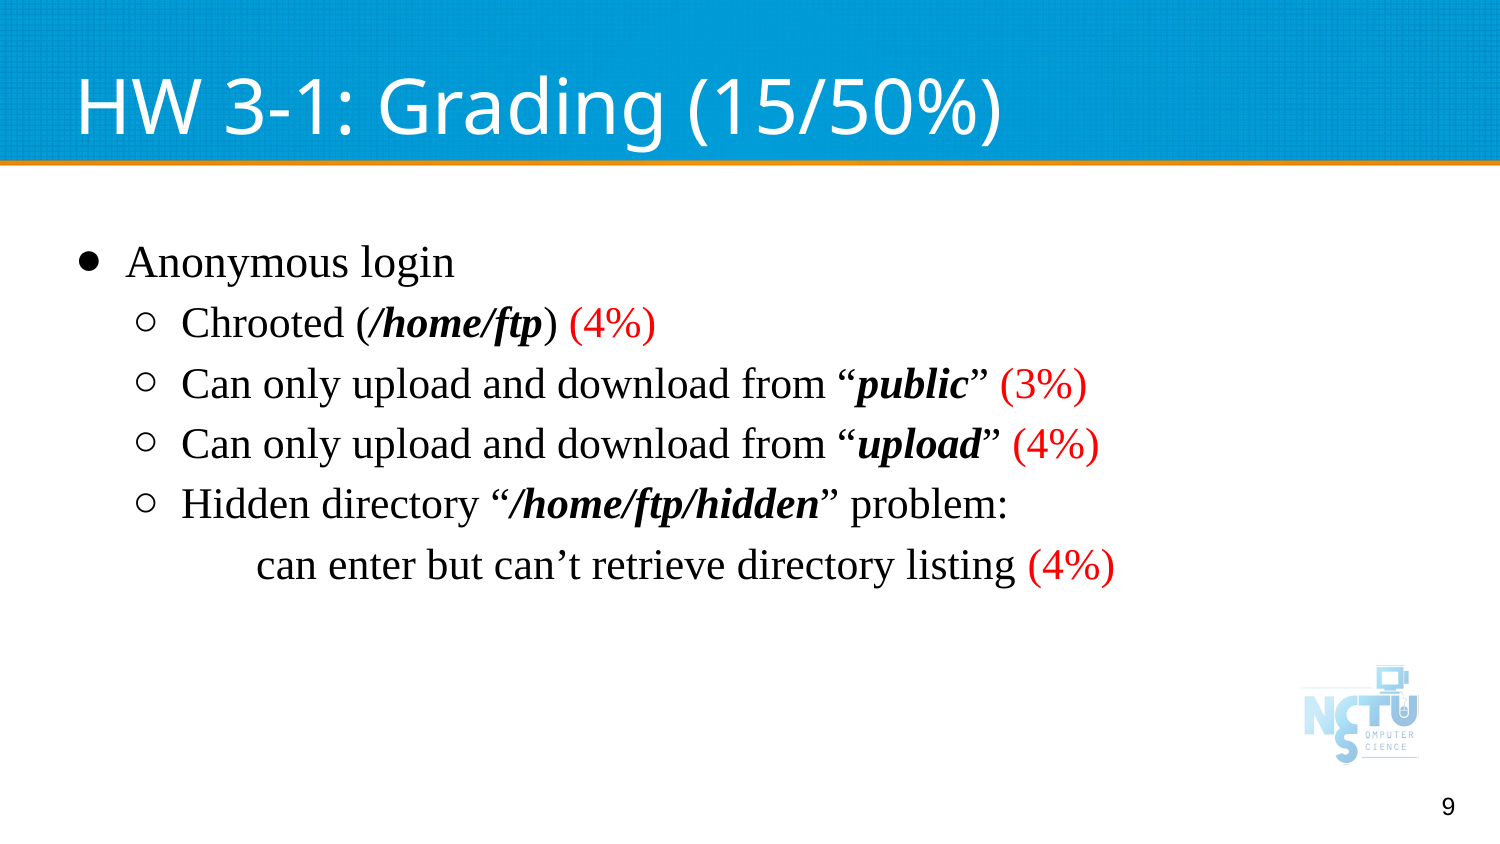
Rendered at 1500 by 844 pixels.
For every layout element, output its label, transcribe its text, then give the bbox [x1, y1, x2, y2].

picture [0, 160, 1500, 844]
slide_number <number> [1403, 779, 1494, 844]
title HW 3-1: Grading (15/50%) [74, 33, 1425, 175]
list Anonymous login Chrooted (/home/ftp) (4%) Can only upload and download from “public” (3%) Can only upload and download from “upload” (4%) Hidden directory “/home/ftp/hidden” problem: can enter but can’t retrieve directory listing (4%) [70, 223, 1425, 780]
